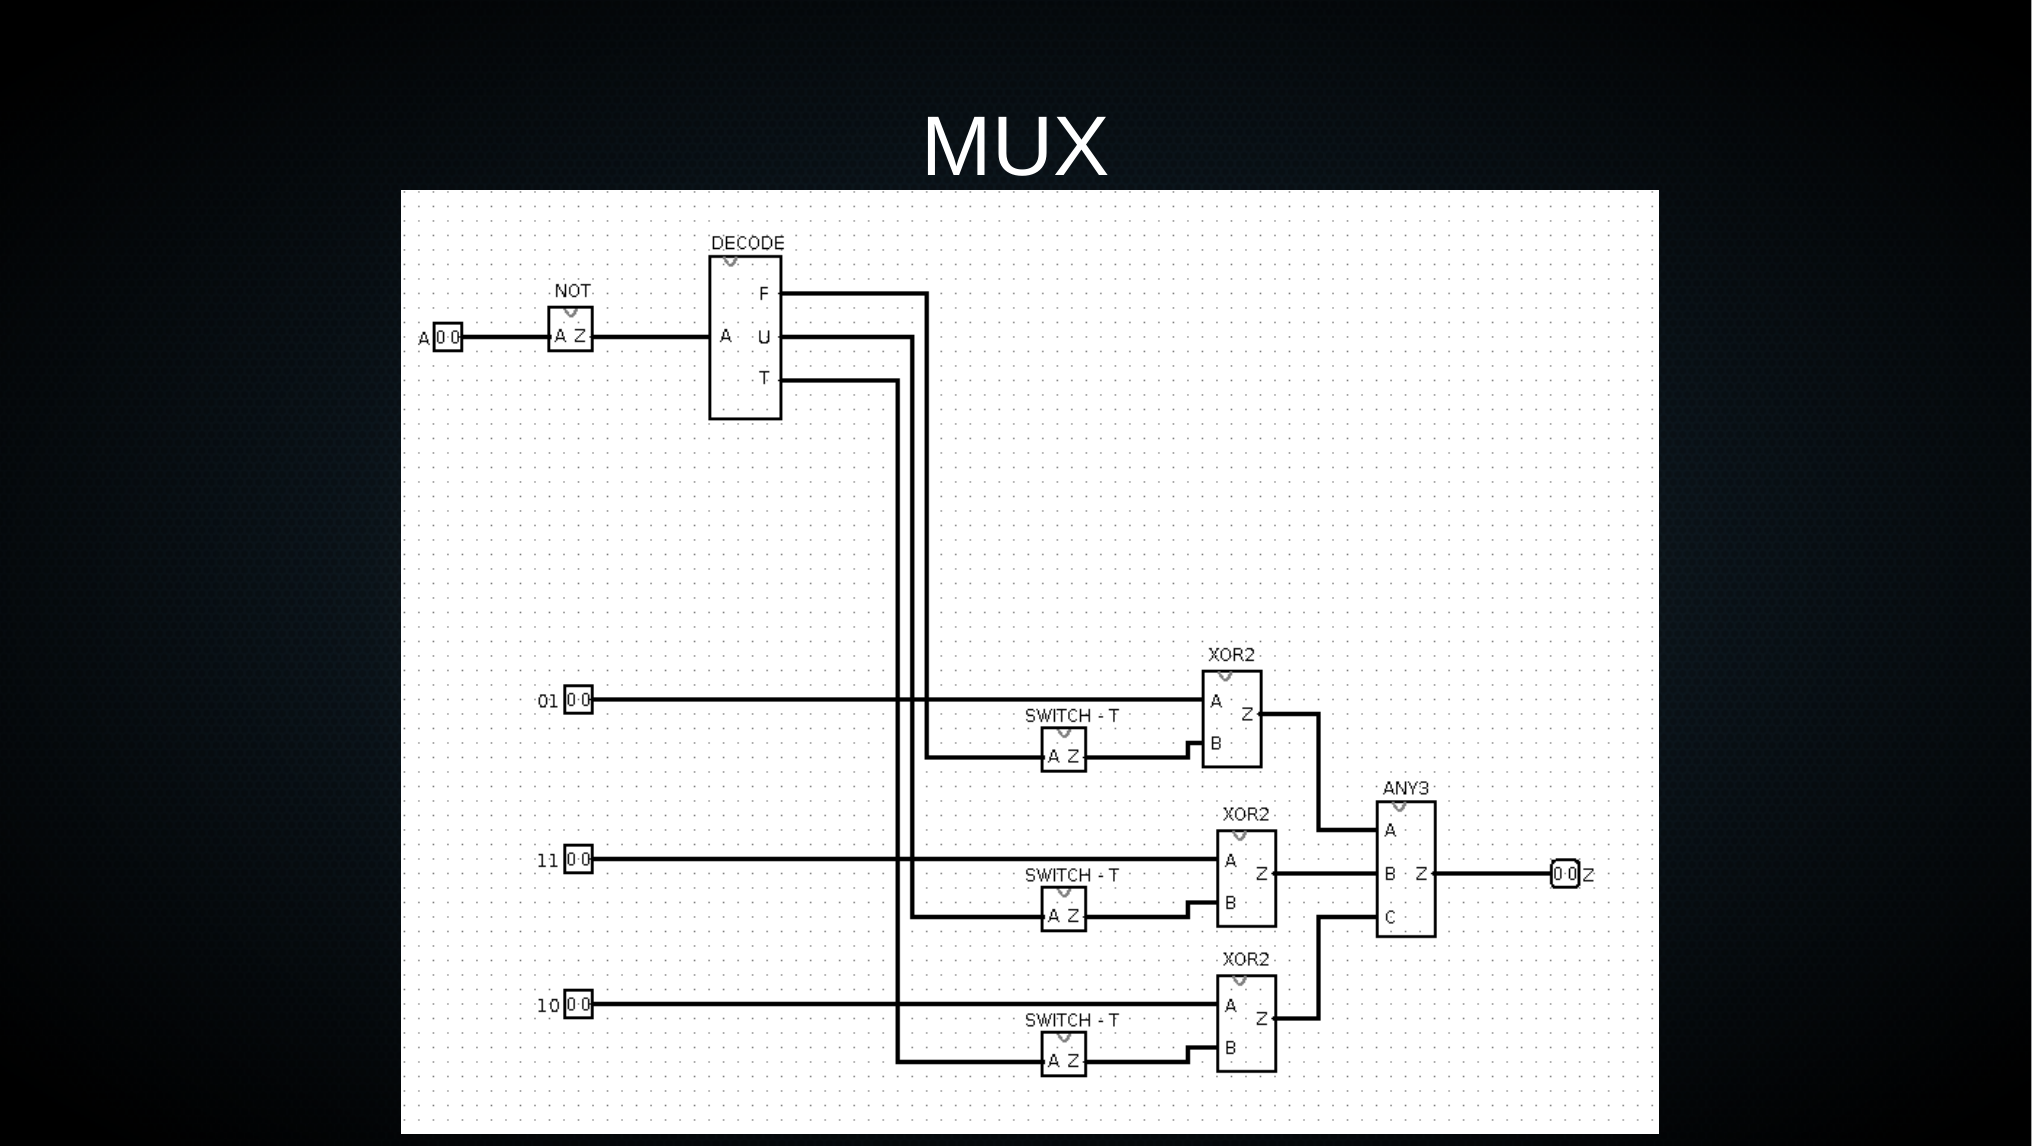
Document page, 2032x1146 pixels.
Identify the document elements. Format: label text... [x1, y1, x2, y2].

picture [0, 0, 2032, 1146]
text_box MUX [101, 45, 1930, 237]
